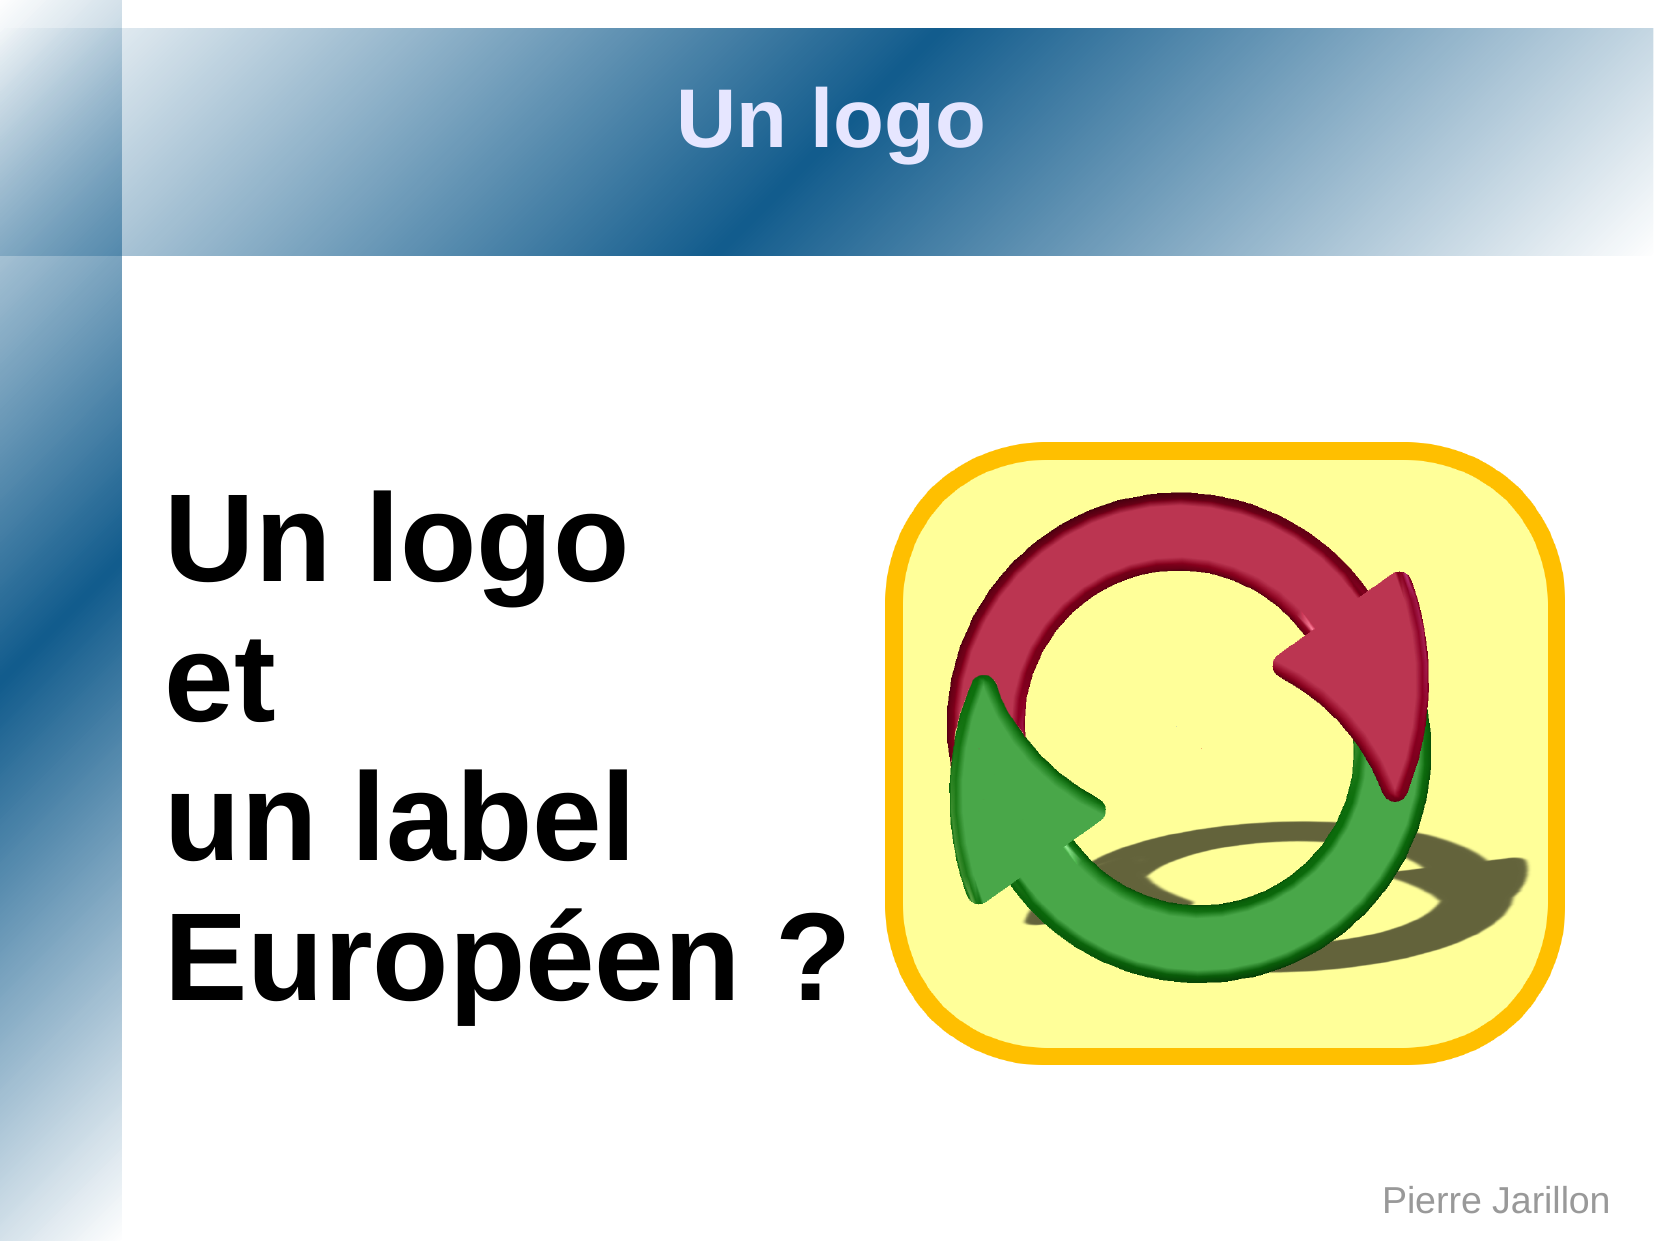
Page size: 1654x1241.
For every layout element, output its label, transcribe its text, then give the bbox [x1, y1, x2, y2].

title Un logo [125, 71, 1538, 165]
text_box Un logo et un label Européen ? [150, 460, 867, 1035]
picture [885, 442, 1565, 1065]
